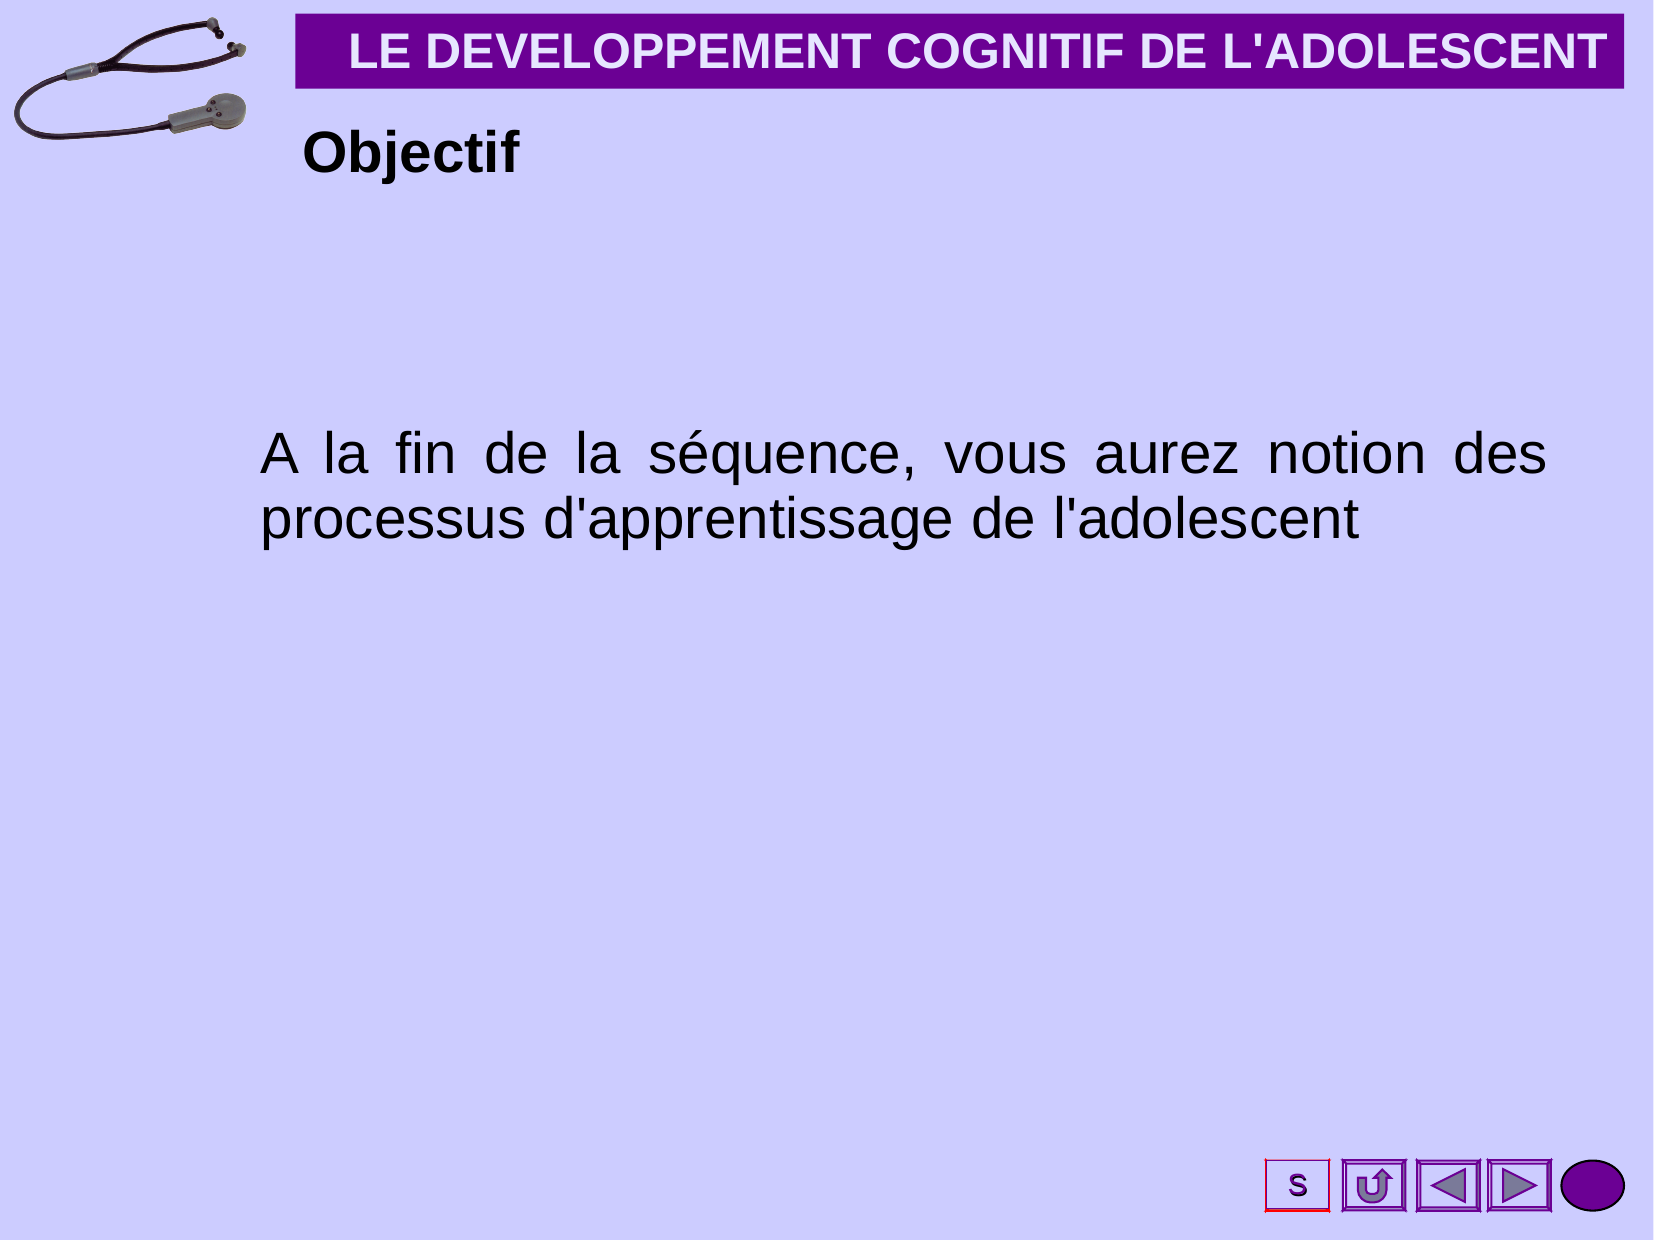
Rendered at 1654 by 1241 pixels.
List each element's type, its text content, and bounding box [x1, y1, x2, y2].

text_box Objectif [287, 112, 536, 193]
list A la fin de la séquence, vous aurez notion des processus d'apprentissage de l'adolescent [189, 413, 1565, 633]
text_box [1561, 1160, 1625, 1211]
text_box LE DEVELOPPEMENT COGNITIF DE L'ADOLESCENT [295, 13, 1625, 89]
picture [8, 8, 260, 153]
